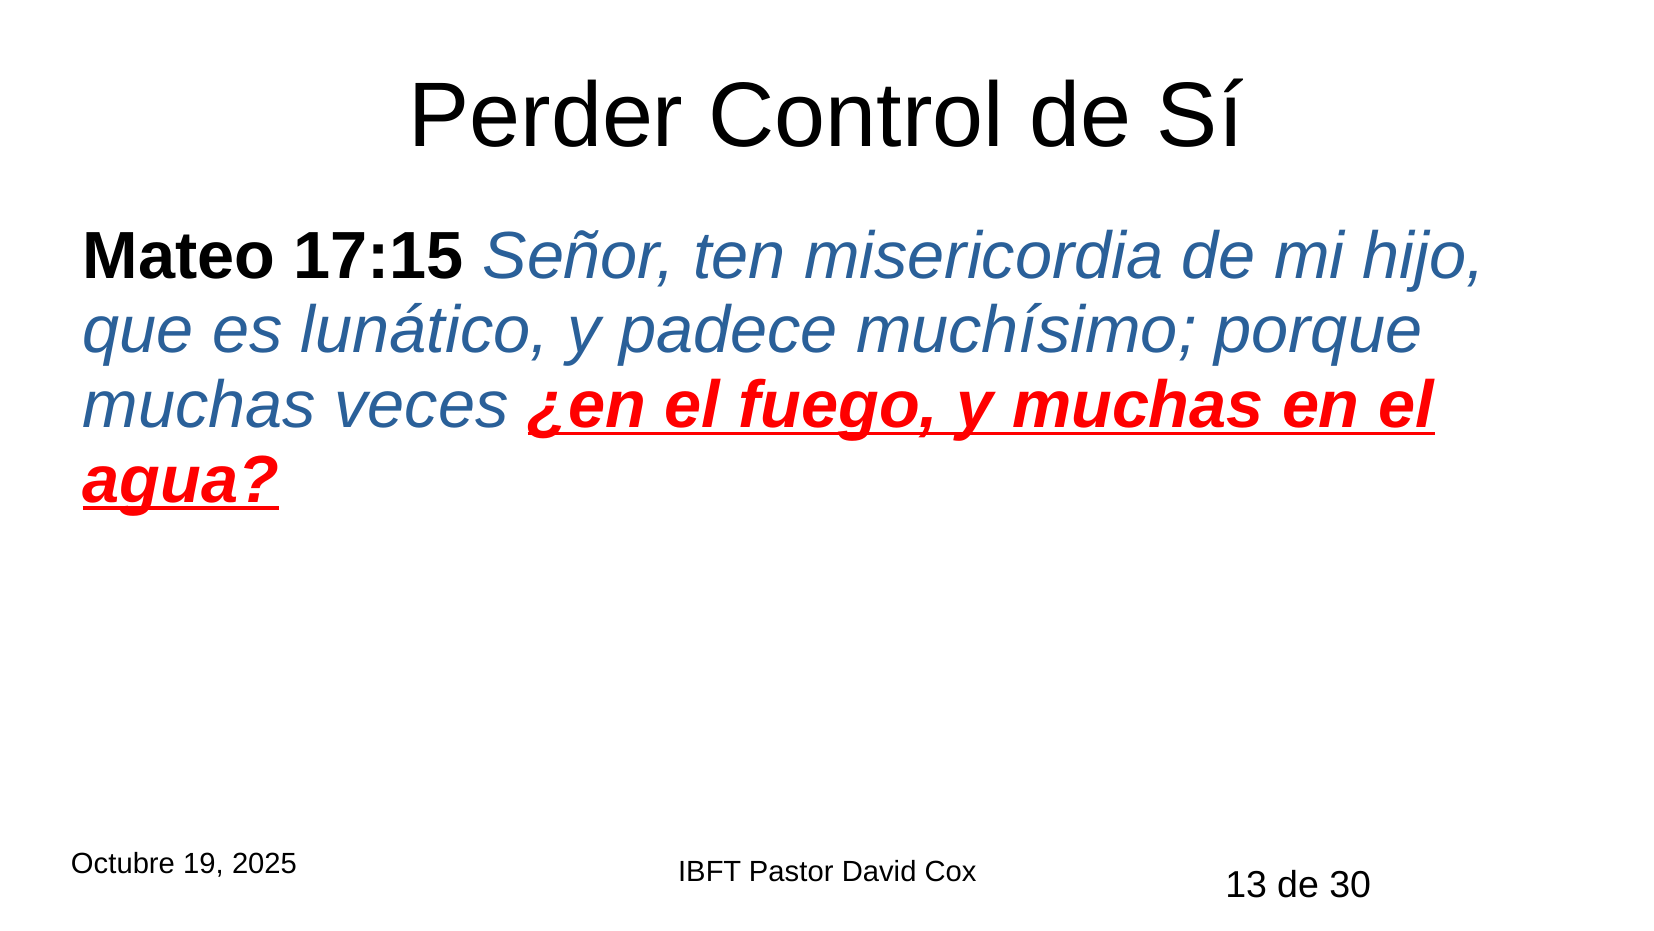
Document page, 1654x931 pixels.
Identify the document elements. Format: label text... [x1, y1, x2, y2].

text_box <number> de 30 [1210, 856, 1418, 931]
text_box Octubre 19, 2025 [56, 806, 451, 922]
text_box IBFT Pastor David Cox [565, 847, 1090, 912]
title Perder Control de Sí [82, 37, 1571, 193]
list Mateo 17:15 Señor, ten misericordia de mi hijo, que es lunático, y padece muchísimo; porque muchas veces ¿en el fuego, y muchas en el agua? [82, 217, 1571, 758]
